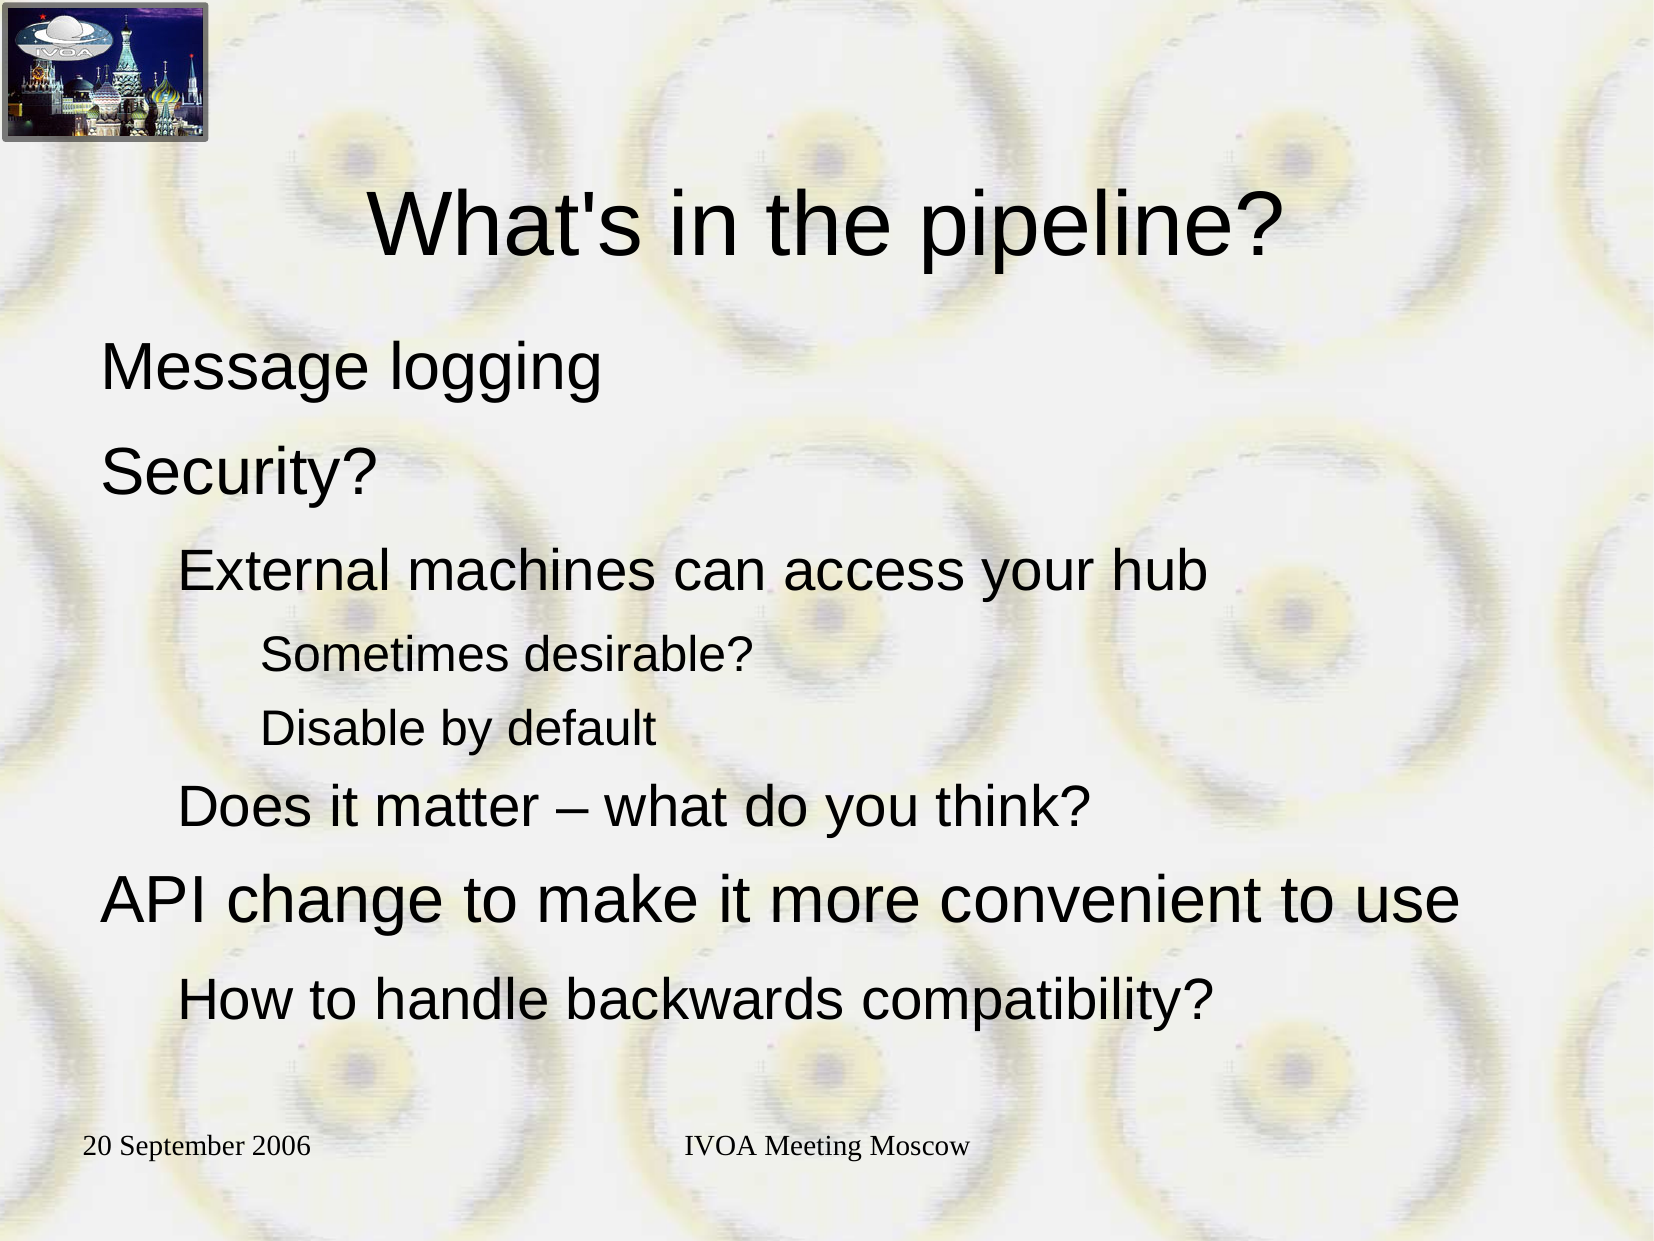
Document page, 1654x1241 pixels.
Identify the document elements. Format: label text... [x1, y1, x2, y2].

list Message logging Security? External machines can access your hub Sometimes desirable? Disable by default Does it matter – what do you think? API change to make it more convenient to use How to handle backwards compatibility? [82, 329, 1571, 1109]
title What's in the pipeline? [82, 120, 1571, 328]
picture [0, 0, 1654, 1241]
